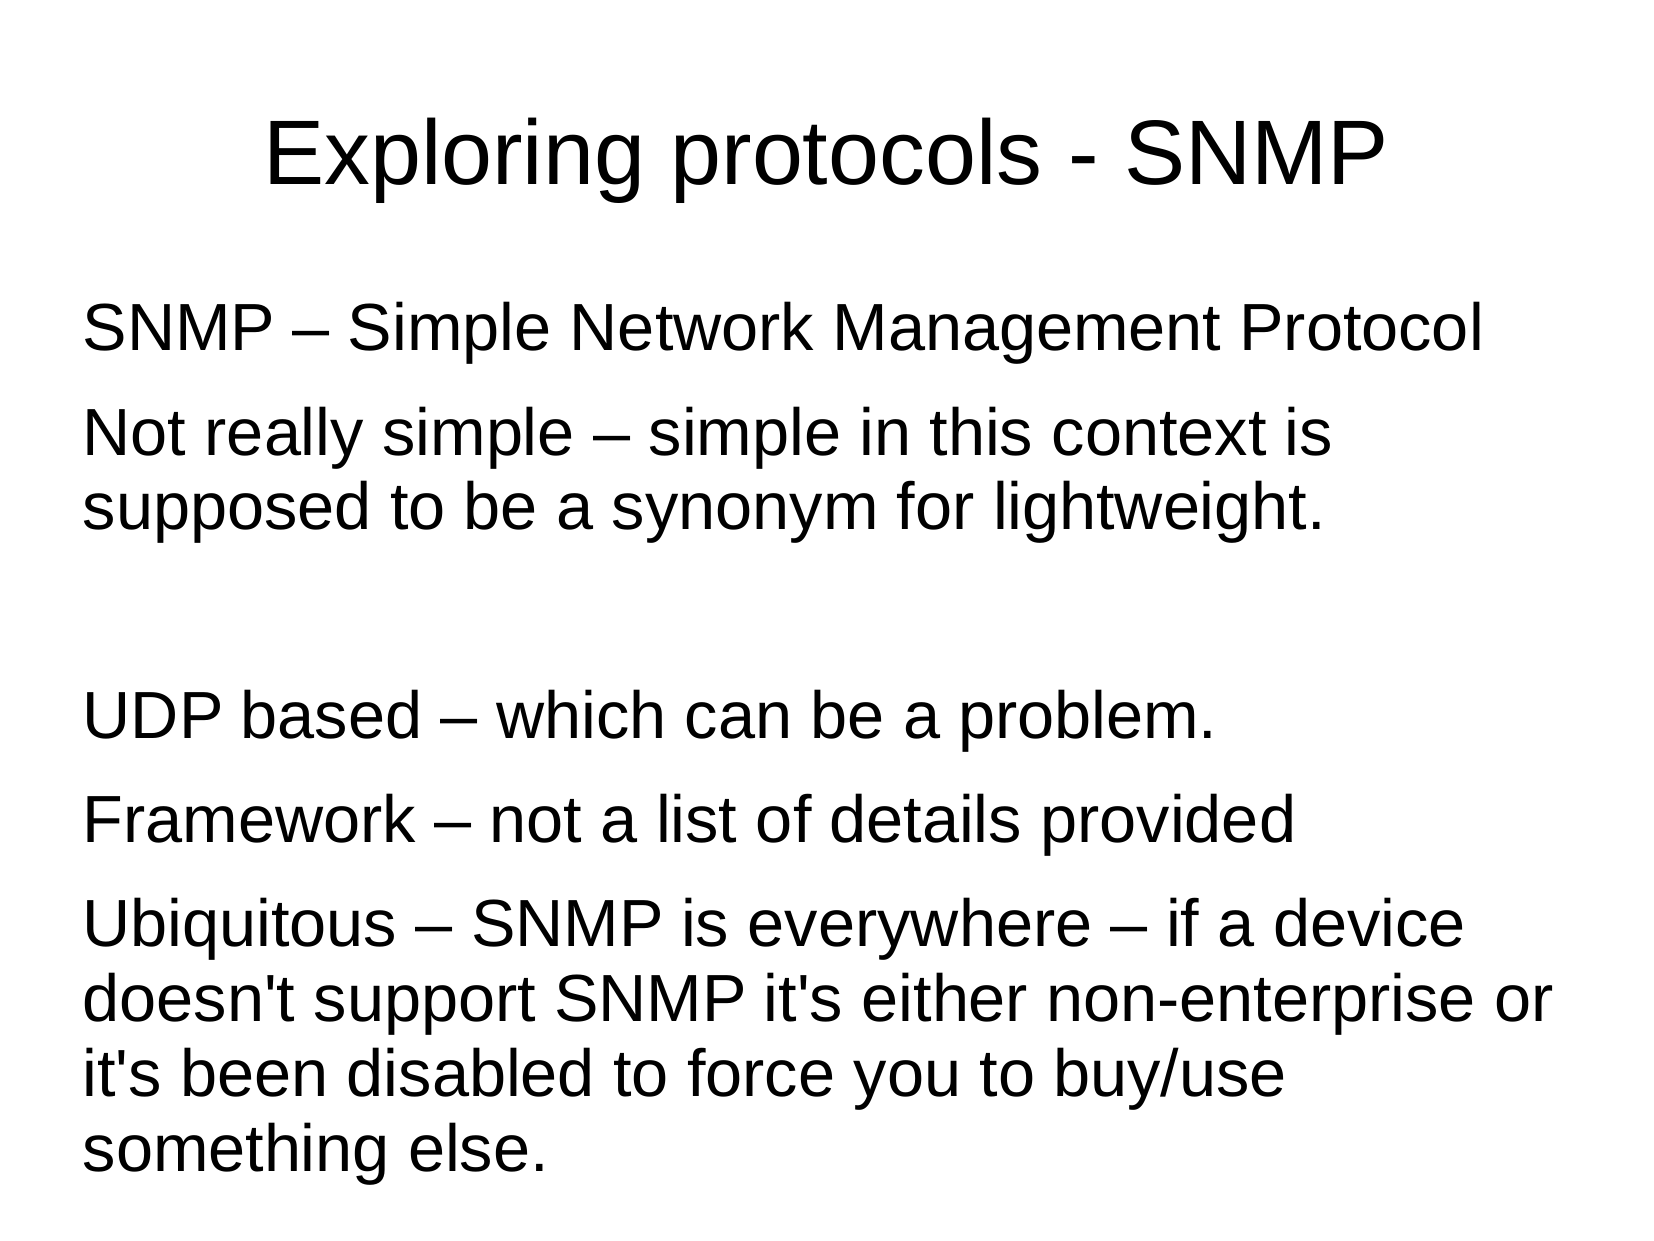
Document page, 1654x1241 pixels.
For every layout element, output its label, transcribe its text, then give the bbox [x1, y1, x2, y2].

title Exploring protocols - SNMP [82, 49, 1571, 257]
list SNMP – Simple Network Management Protocol Not really simple – simple in this context is supposed to be a synonym for lightweight. UDP based – which can be a problem. Framework – not a list of details provided Ubiquitous – SNMP is everywhere – if a device doesn't support SNMP it's either non-enterprise or it's been disabled to force you to buy/use something else. [82, 290, 1571, 1186]
